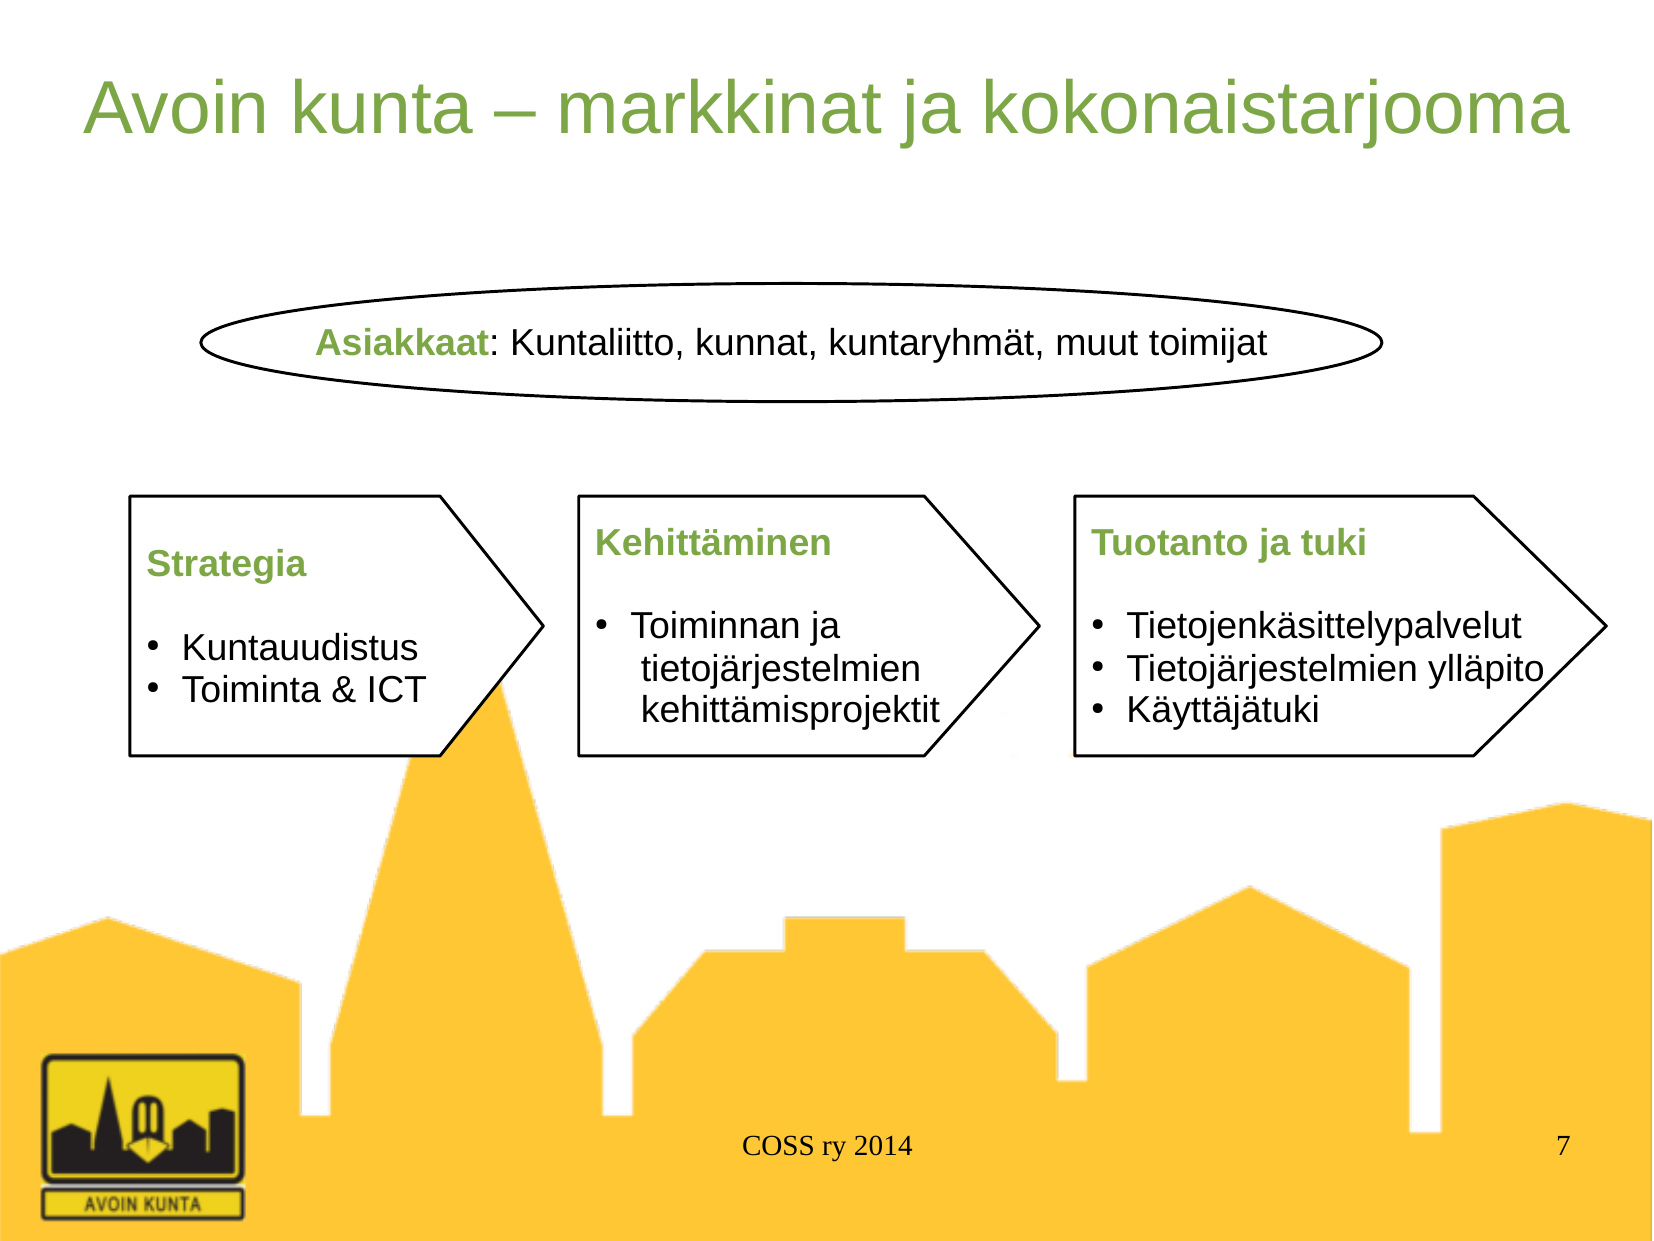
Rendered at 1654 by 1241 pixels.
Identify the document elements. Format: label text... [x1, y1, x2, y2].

picture [0, 24, 1654, 1241]
chart [94, 290, 1583, 1010]
title Avoin kunta – markkinat ja kokonaistarjooma [82, 49, 1571, 166]
text_box Kehittäminen Toiminnan ja tietojärjestelmien kehittämisprojektit [578, 496, 1040, 756]
text_box Asiakkaat: Kuntaliitto, kunnat, kuntaryhmät, muut toimijat [200, 283, 1382, 402]
text_box Strategia Kuntauudistus Toiminta & ICT [129, 496, 544, 756]
text_box Tuotanto ja tuki Tietojenkäsittelypalvelut Tietojärjestelmien ylläpito Käyttäjätuki [1074, 496, 1607, 756]
